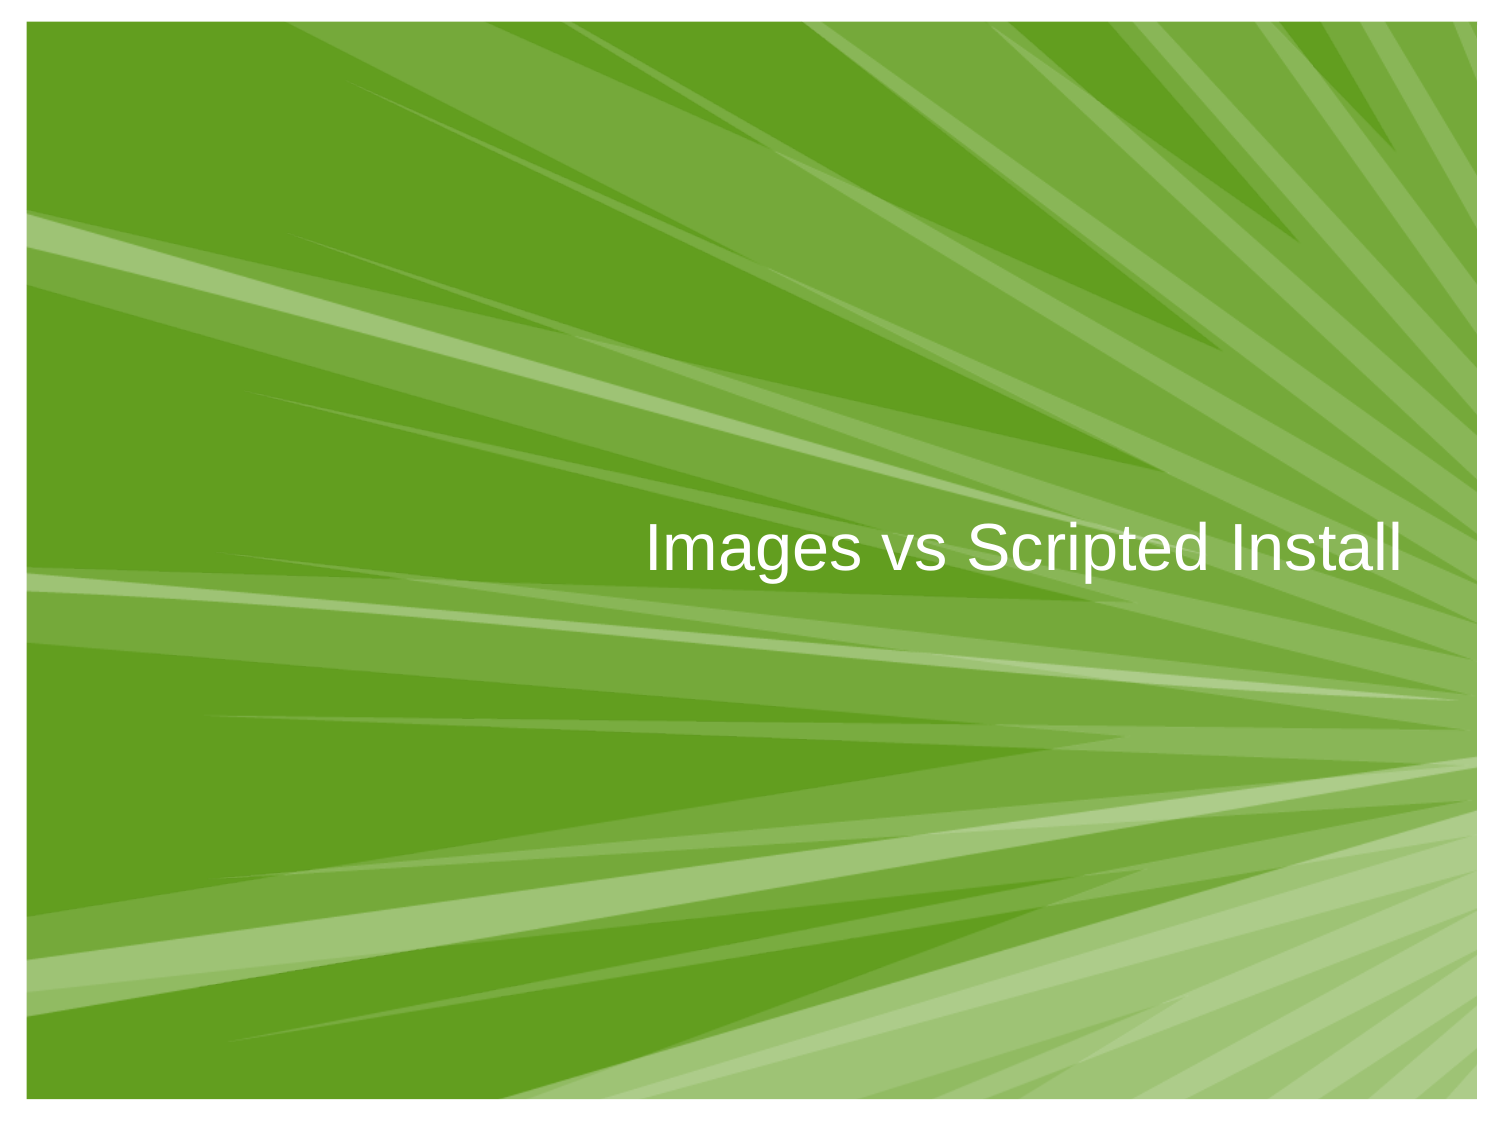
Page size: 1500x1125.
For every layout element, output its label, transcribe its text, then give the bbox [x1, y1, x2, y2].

title Images vs Scripted Install [53, 449, 1404, 638]
picture [26, 21, 1479, 1100]
